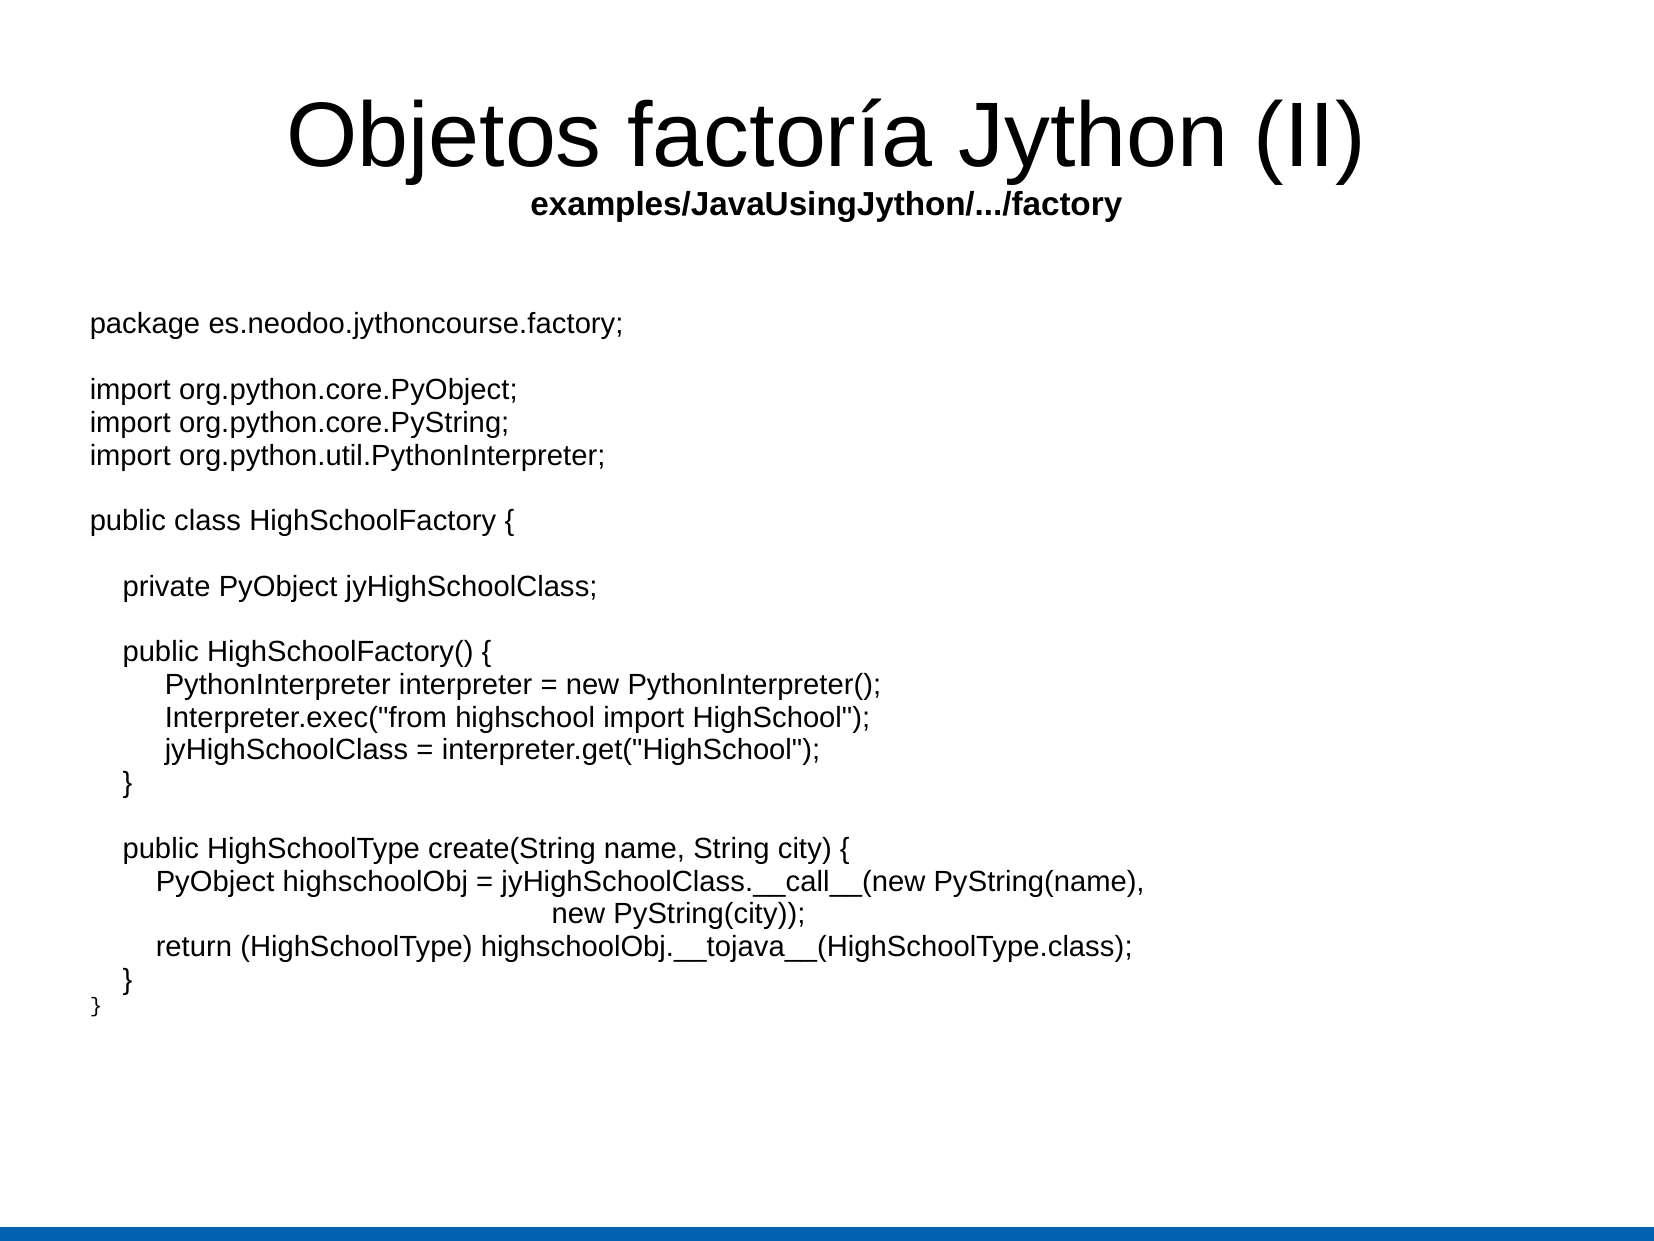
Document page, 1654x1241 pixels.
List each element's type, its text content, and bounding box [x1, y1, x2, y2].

text_box package es.neodoo.jythoncourse.factory; import org.python.core.PyObject; import org.python.core.PyString; import org.python.util.PythonInterpreter; public class HighSchoolFactory { private PyObject jyHighSchoolClass; public HighSchoolFactory() { PythonInterpreter interpreter = new PythonInterpreter(); Interpreter.exec("from highschool import HighSchool"); jyHighSchoolClass = interpreter.get("HighSchool"); } public HighSchoolType create(String name, String city) { PyObject highschoolObj = jyHighSchoolClass.__call__(new PyString(name), new PyString(city)); return (HighSchoolType) highschoolObj.__tojava__(HighSchoolType.class); } } [75, 300, 1576, 1201]
title Objetos factoría Jython (II) examples/JavaUsingJython/.../factory [82, 49, 1571, 257]
